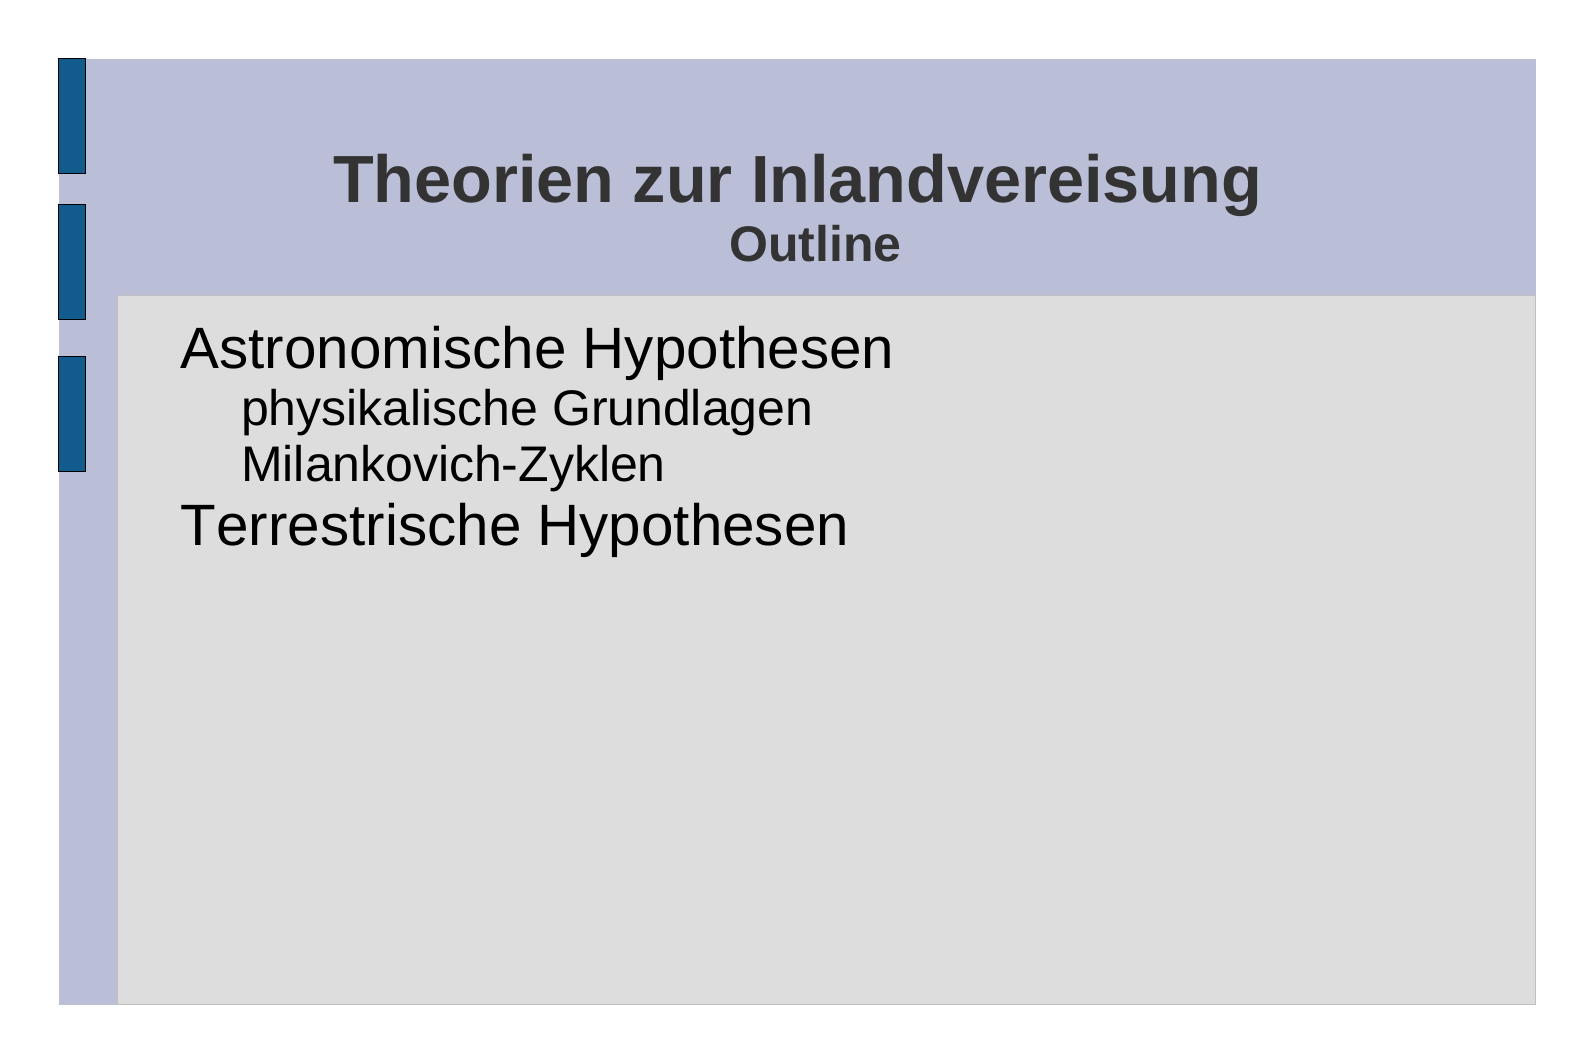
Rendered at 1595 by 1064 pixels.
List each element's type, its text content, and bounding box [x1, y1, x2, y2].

list Astronomische Hypothesen physikalische Grundlagen Milankovich-Zyklen Terrestrische Hypothesen [146, 315, 1409, 912]
title Theorien zur Inlandvereisung Outline [167, 118, 1429, 296]
